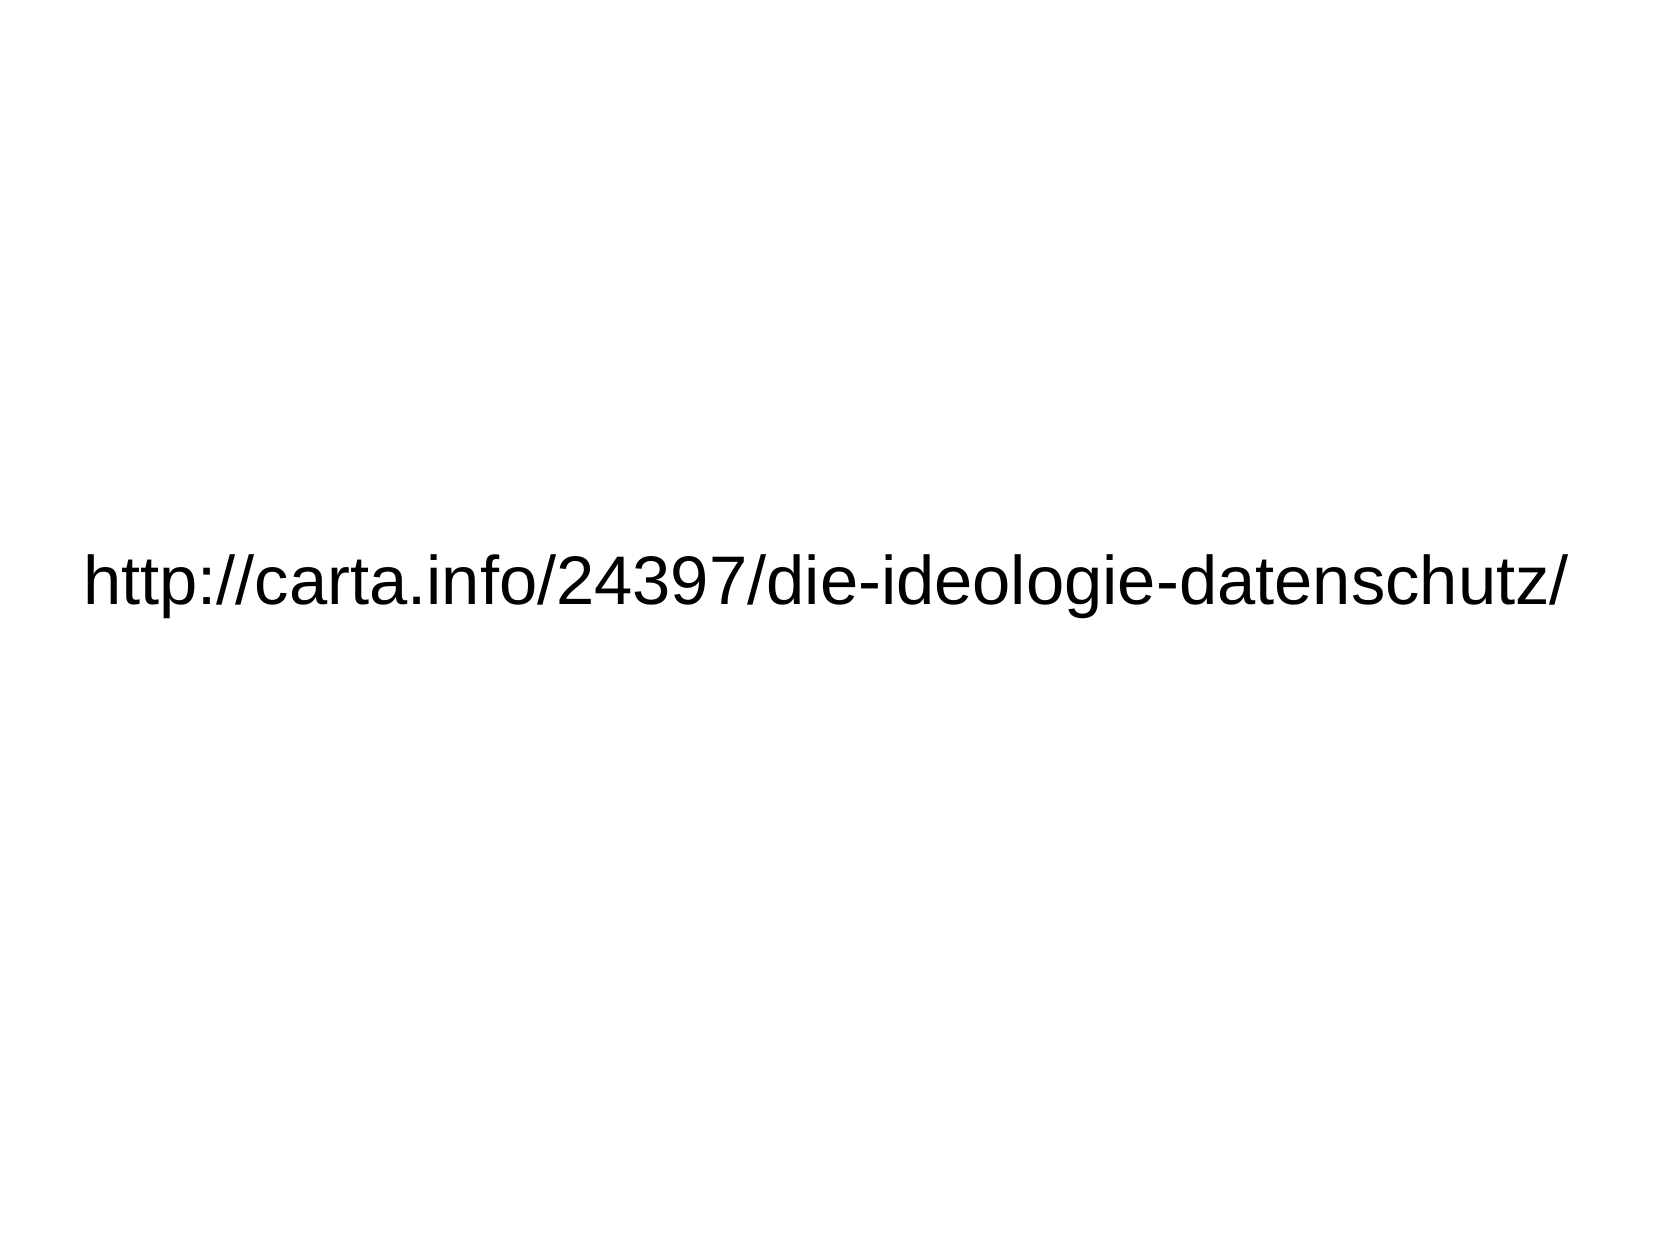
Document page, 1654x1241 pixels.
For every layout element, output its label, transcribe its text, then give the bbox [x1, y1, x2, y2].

text_box http://carta.info/24397/die-ideologie-datenschutz/ [82, 49, 1571, 1109]
